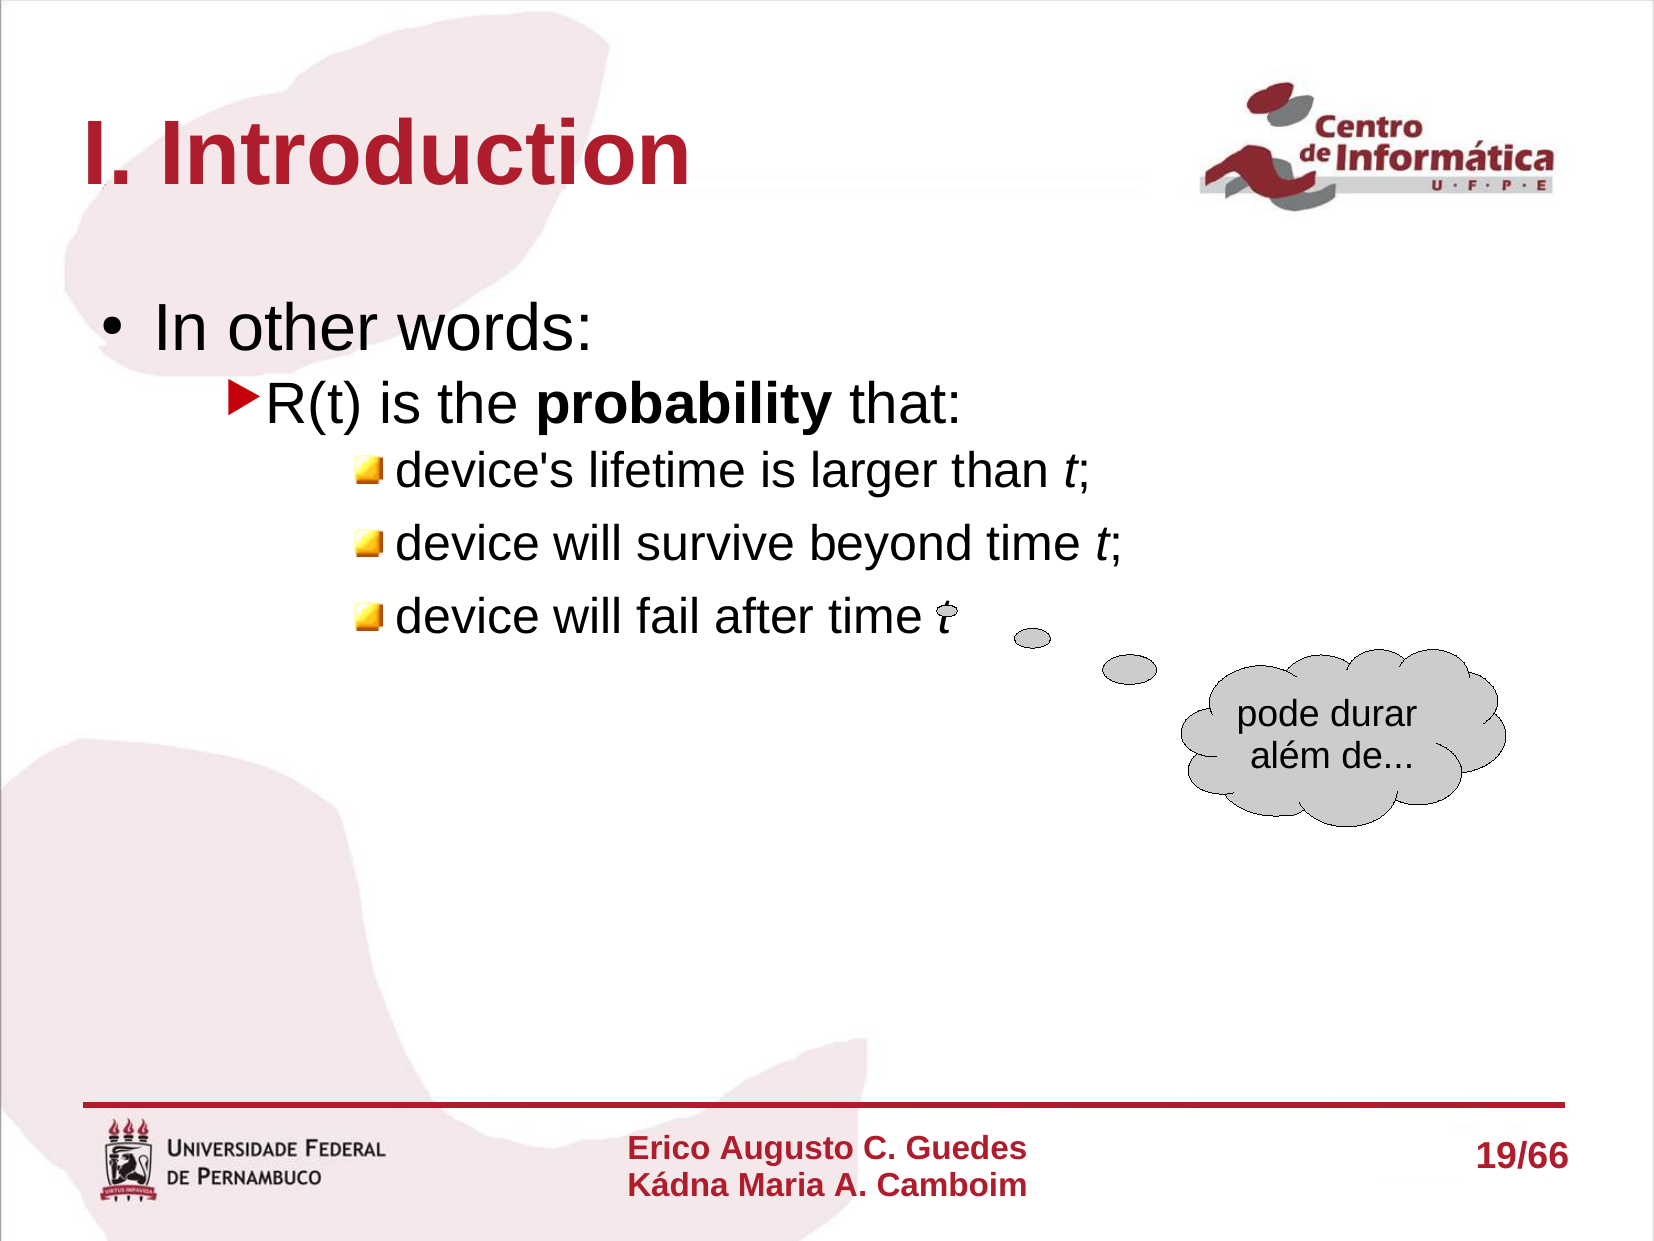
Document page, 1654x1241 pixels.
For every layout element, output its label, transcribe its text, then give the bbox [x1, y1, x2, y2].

text_box pode durar além de... [1102, 654, 1157, 685]
text_box pode durar além de... [1181, 649, 1506, 827]
text_box pode durar além de... [1014, 628, 1051, 649]
picture [0, 0, 1654, 1241]
list In other words: R(t) is the probability that: device's lifetime is larger than t; device will survive beyond time t; device will fail after time t [82, 290, 1571, 1094]
title I. Introduction [82, 56, 1571, 250]
